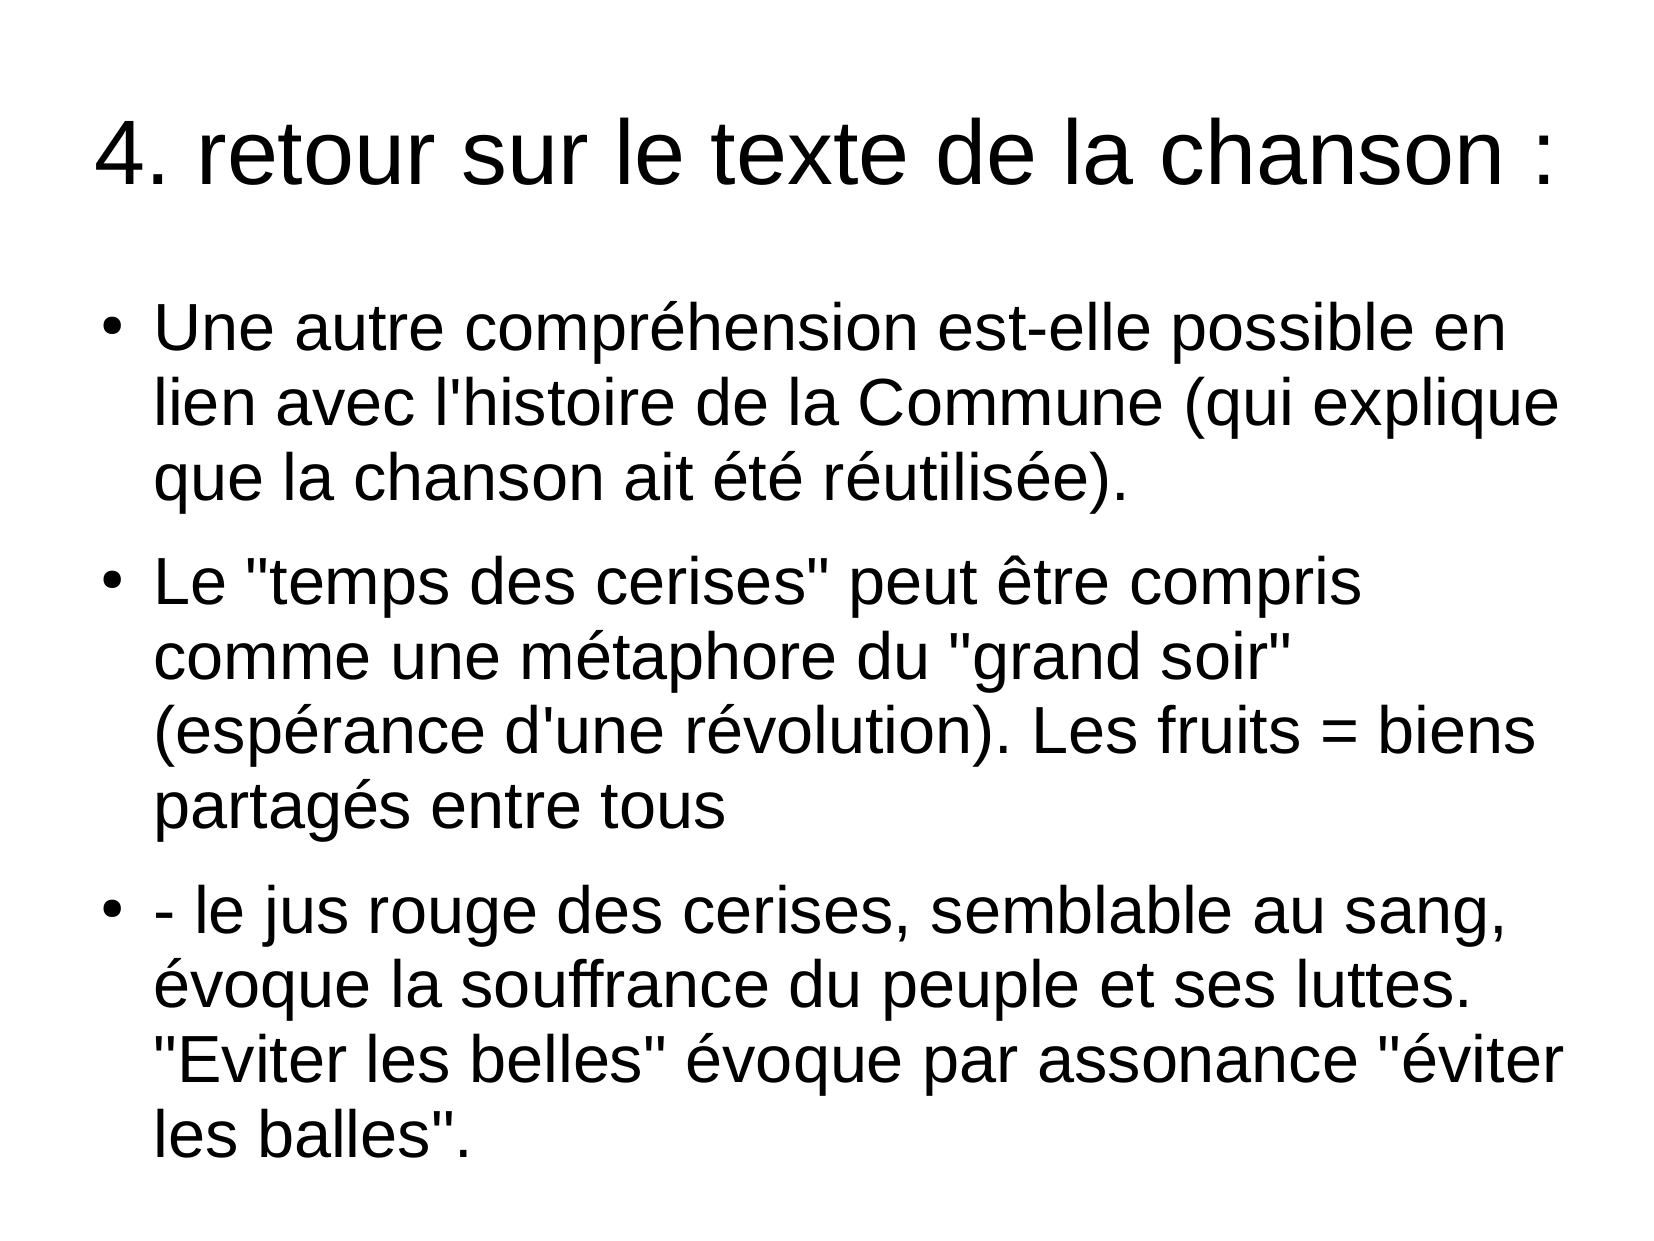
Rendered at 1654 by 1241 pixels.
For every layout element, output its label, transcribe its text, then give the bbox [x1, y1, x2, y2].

title 4. retour sur le texte de la chanson : [82, 49, 1571, 257]
list Une autre compréhension est-elle possible en lien avec l'histoire de la Commune (qui explique que la chanson ait été réutilisée). Le "temps des cerises" peut être compris comme une métaphore du "grand soir" (espérance d'une révolution). Les fruits = biens partagés entre tous - le jus rouge des cerises, semblable au sang, évoque la souffrance du peuple et ses luttes. "Eviter les belles" évoque par assonance "éviter les balles". [82, 290, 1571, 1172]
